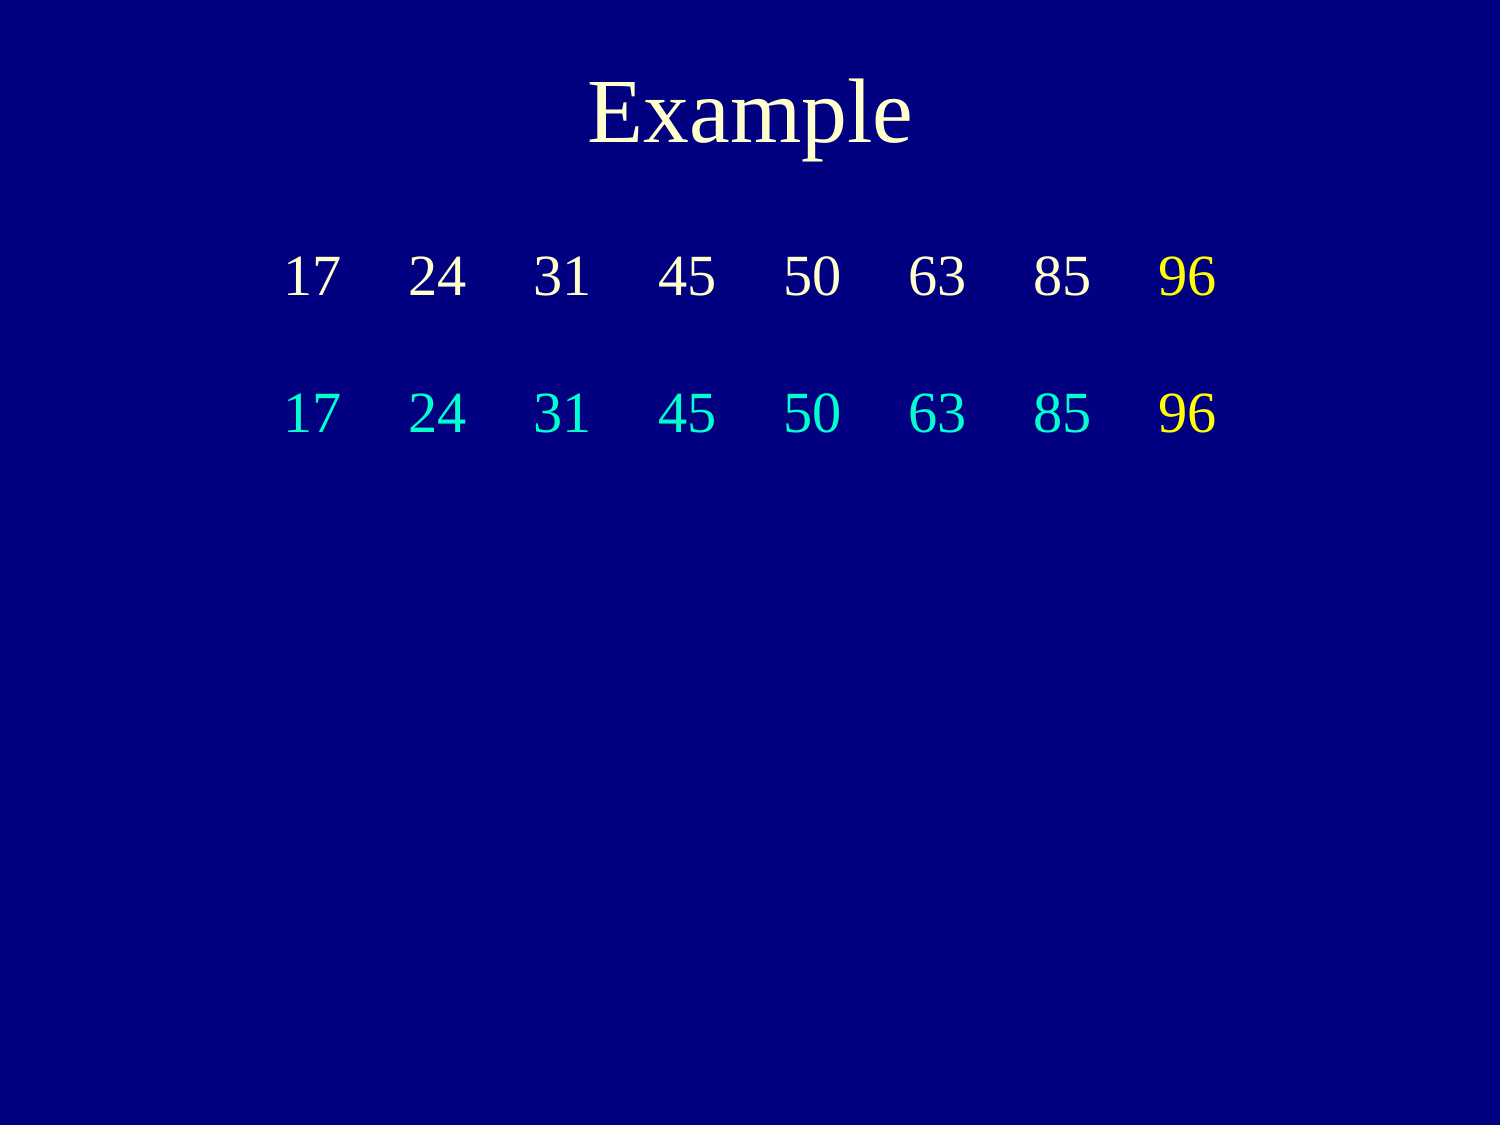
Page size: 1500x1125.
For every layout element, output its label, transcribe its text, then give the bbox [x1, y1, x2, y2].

table_header 63 [875, 367, 1000, 463]
table_header 96 [1125, 367, 1250, 463]
table_header 24 [375, 367, 500, 463]
table_header 50 [750, 229, 875, 325]
table_header 50 [750, 367, 875, 463]
table_header 24 [375, 229, 500, 325]
table_header 17 [250, 367, 375, 463]
table_header 31 [500, 367, 625, 463]
table_header 96 [1125, 229, 1250, 325]
table_header 63 [875, 229, 1000, 325]
table_header 17 [250, 229, 375, 325]
table_header 45 [625, 229, 750, 325]
table_header 85 [1000, 367, 1125, 463]
title Example [22, 43, 1480, 169]
table_header 85 [1000, 229, 1125, 325]
table_header 31 [500, 229, 625, 325]
table_header 45 [625, 367, 750, 463]
